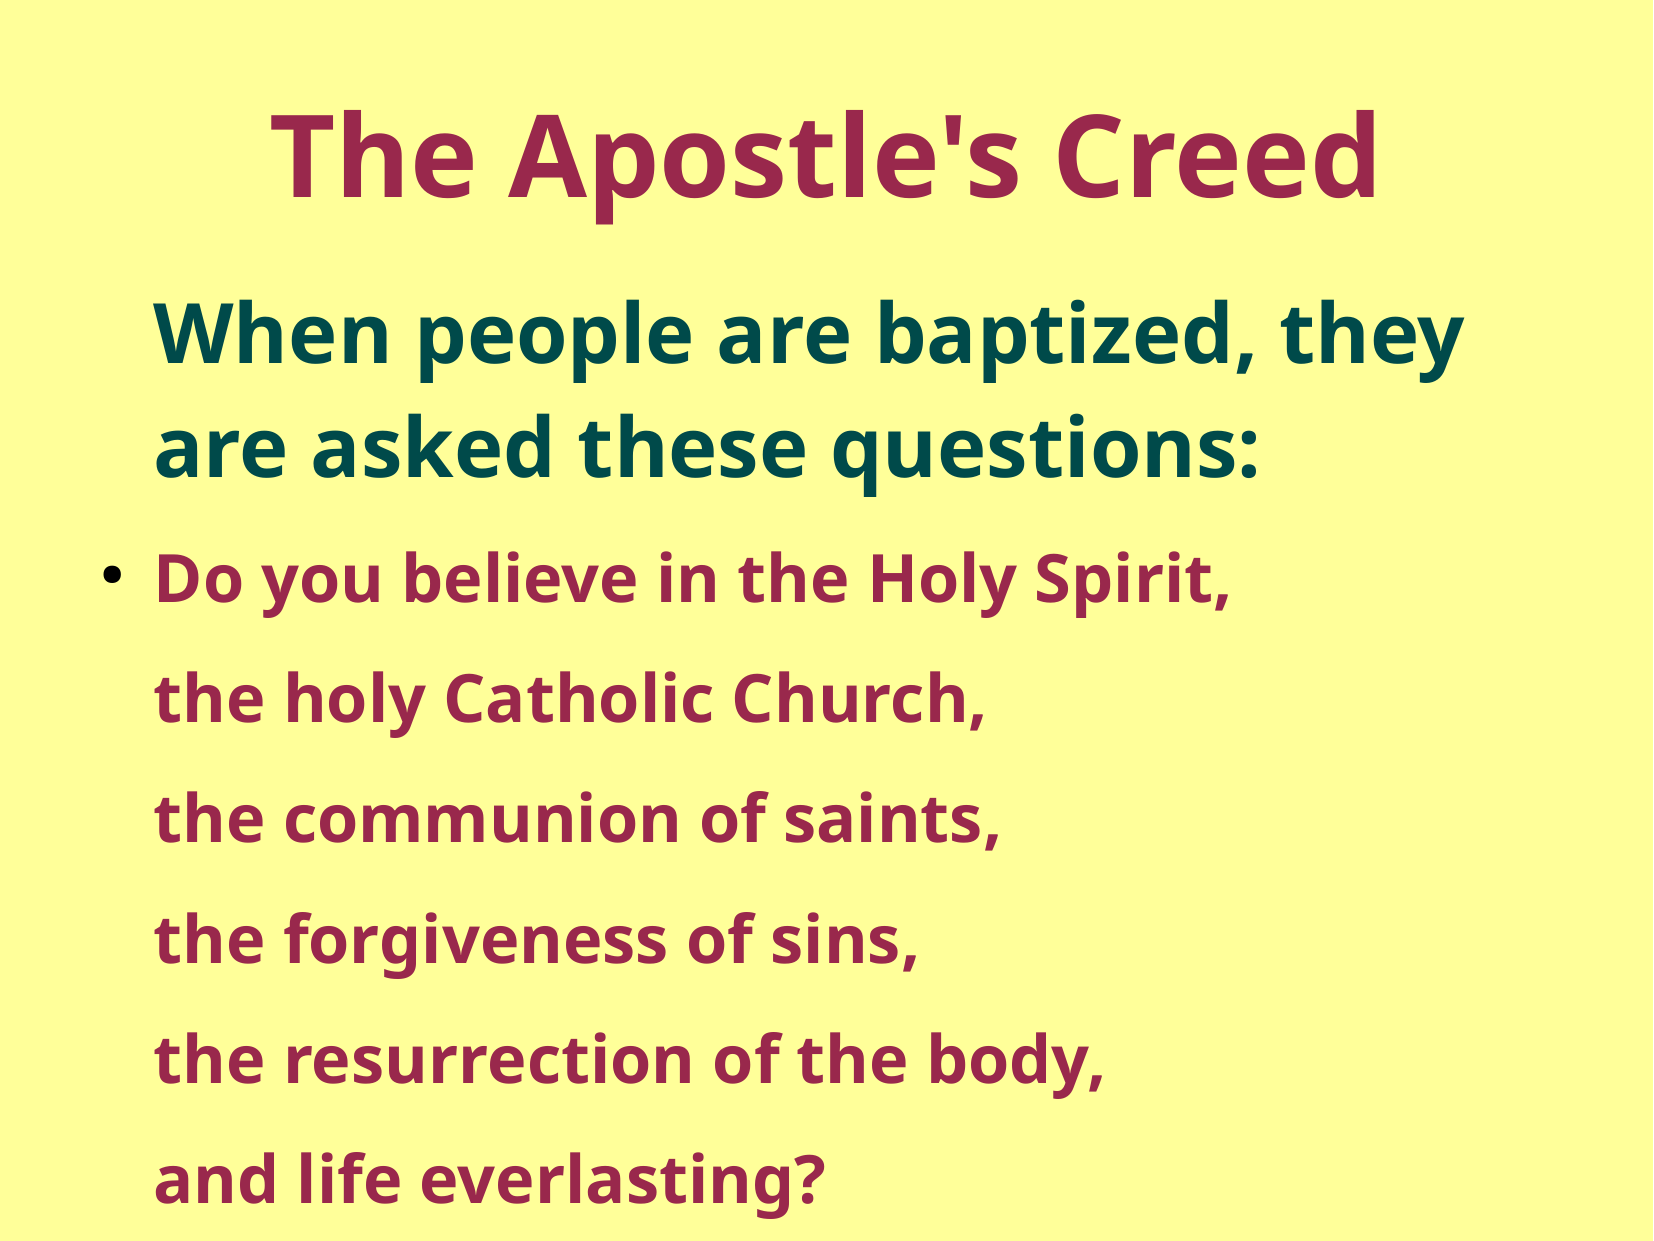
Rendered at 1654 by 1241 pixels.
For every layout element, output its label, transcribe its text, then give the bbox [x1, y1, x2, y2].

list When people are baptized, they are asked these questions: Do you believe in the Holy Spirit, the holy Catholic Church, the communion of saints, the forgiveness of sins, the resurrection of the body, and life everlasting? [82, 274, 1571, 1140]
title The Apostle's Creed [82, 49, 1571, 257]
